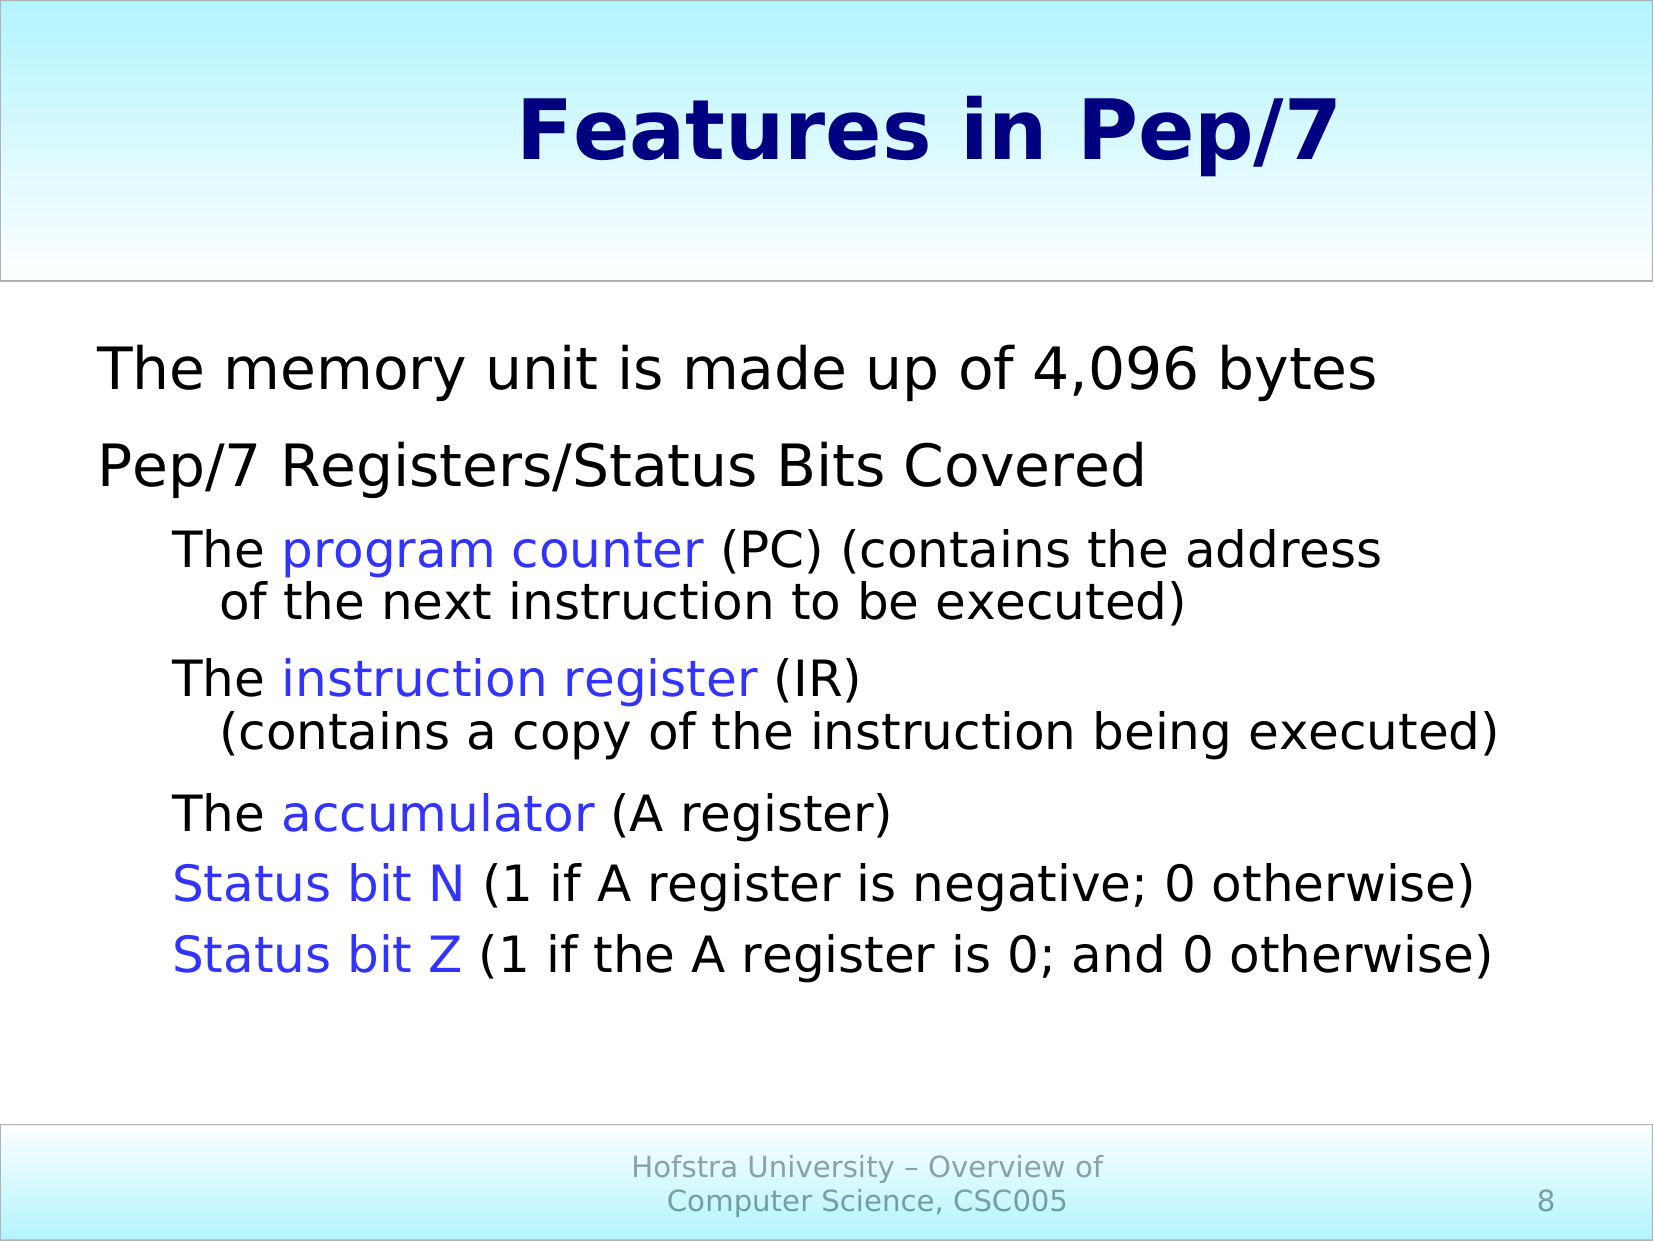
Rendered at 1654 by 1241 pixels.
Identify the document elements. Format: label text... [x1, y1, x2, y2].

title Features in Pep/7 [247, 27, 1612, 235]
list The memory unit is made up of 4,096 bytes Pep/7 Registers/Status Bits Covered The program counter (PC) (contains the address of the next instruction to be executed) The instruction register (IR) (contains a copy of the instruction being executed) The accumulator (A register) Status bit N (1 if A register is negative; 0 otherwise) Status bit Z (1 if the A register is 0; and 0 otherwise) [82, 327, 1571, 1076]
